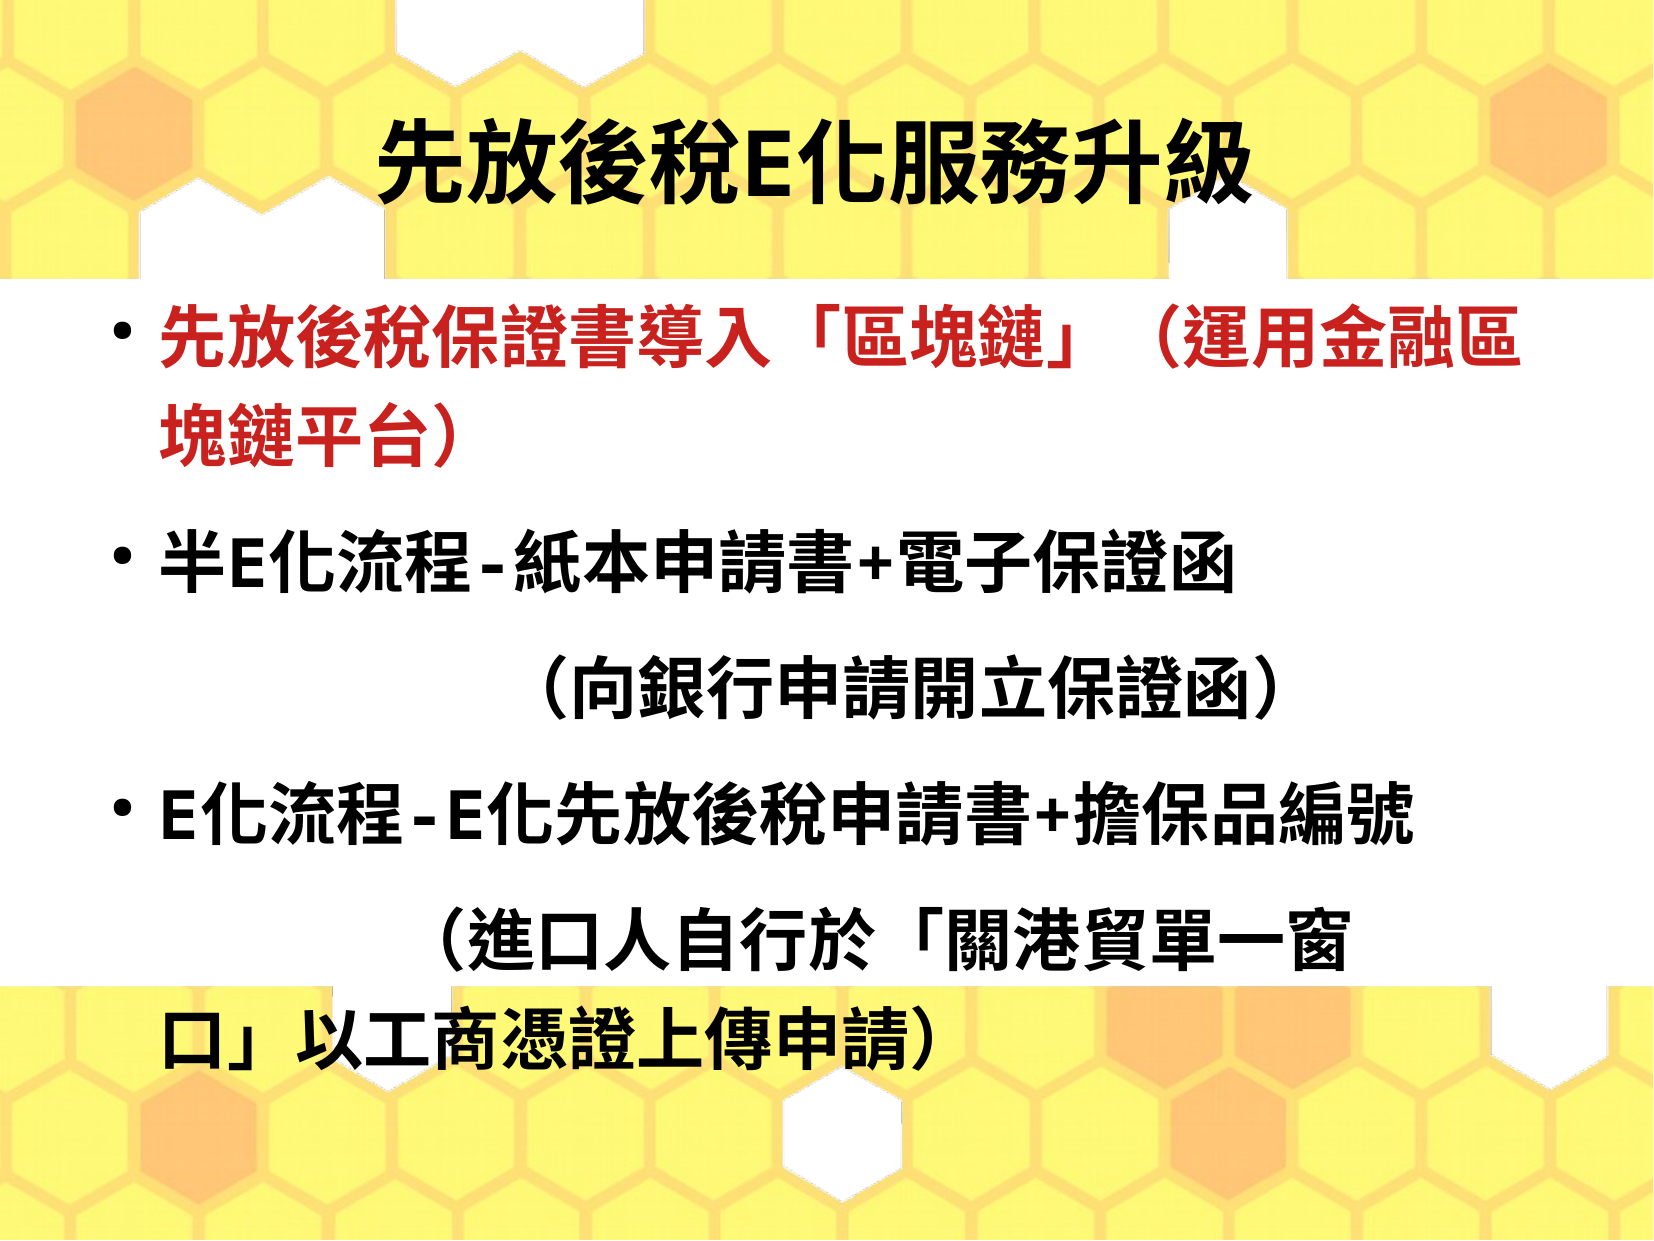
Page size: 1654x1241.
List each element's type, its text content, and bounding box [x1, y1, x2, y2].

picture [0, 986, 1654, 1240]
list 先放後稅保證書導入「區塊鏈」（運用金融區塊鏈平台） 半E化流程-紙本申請書+電子保證函 （向銀行申請開立保證函） E化流程-E化先放後稅申請書+擔保品編號 （進口人自行於「關港貿單一窗 口」以工商憑證上傳申請） [94, 283, 1583, 1087]
title 先放後稅E化服務升級 [70, 23, 1560, 290]
picture [0, 0, 1654, 279]
